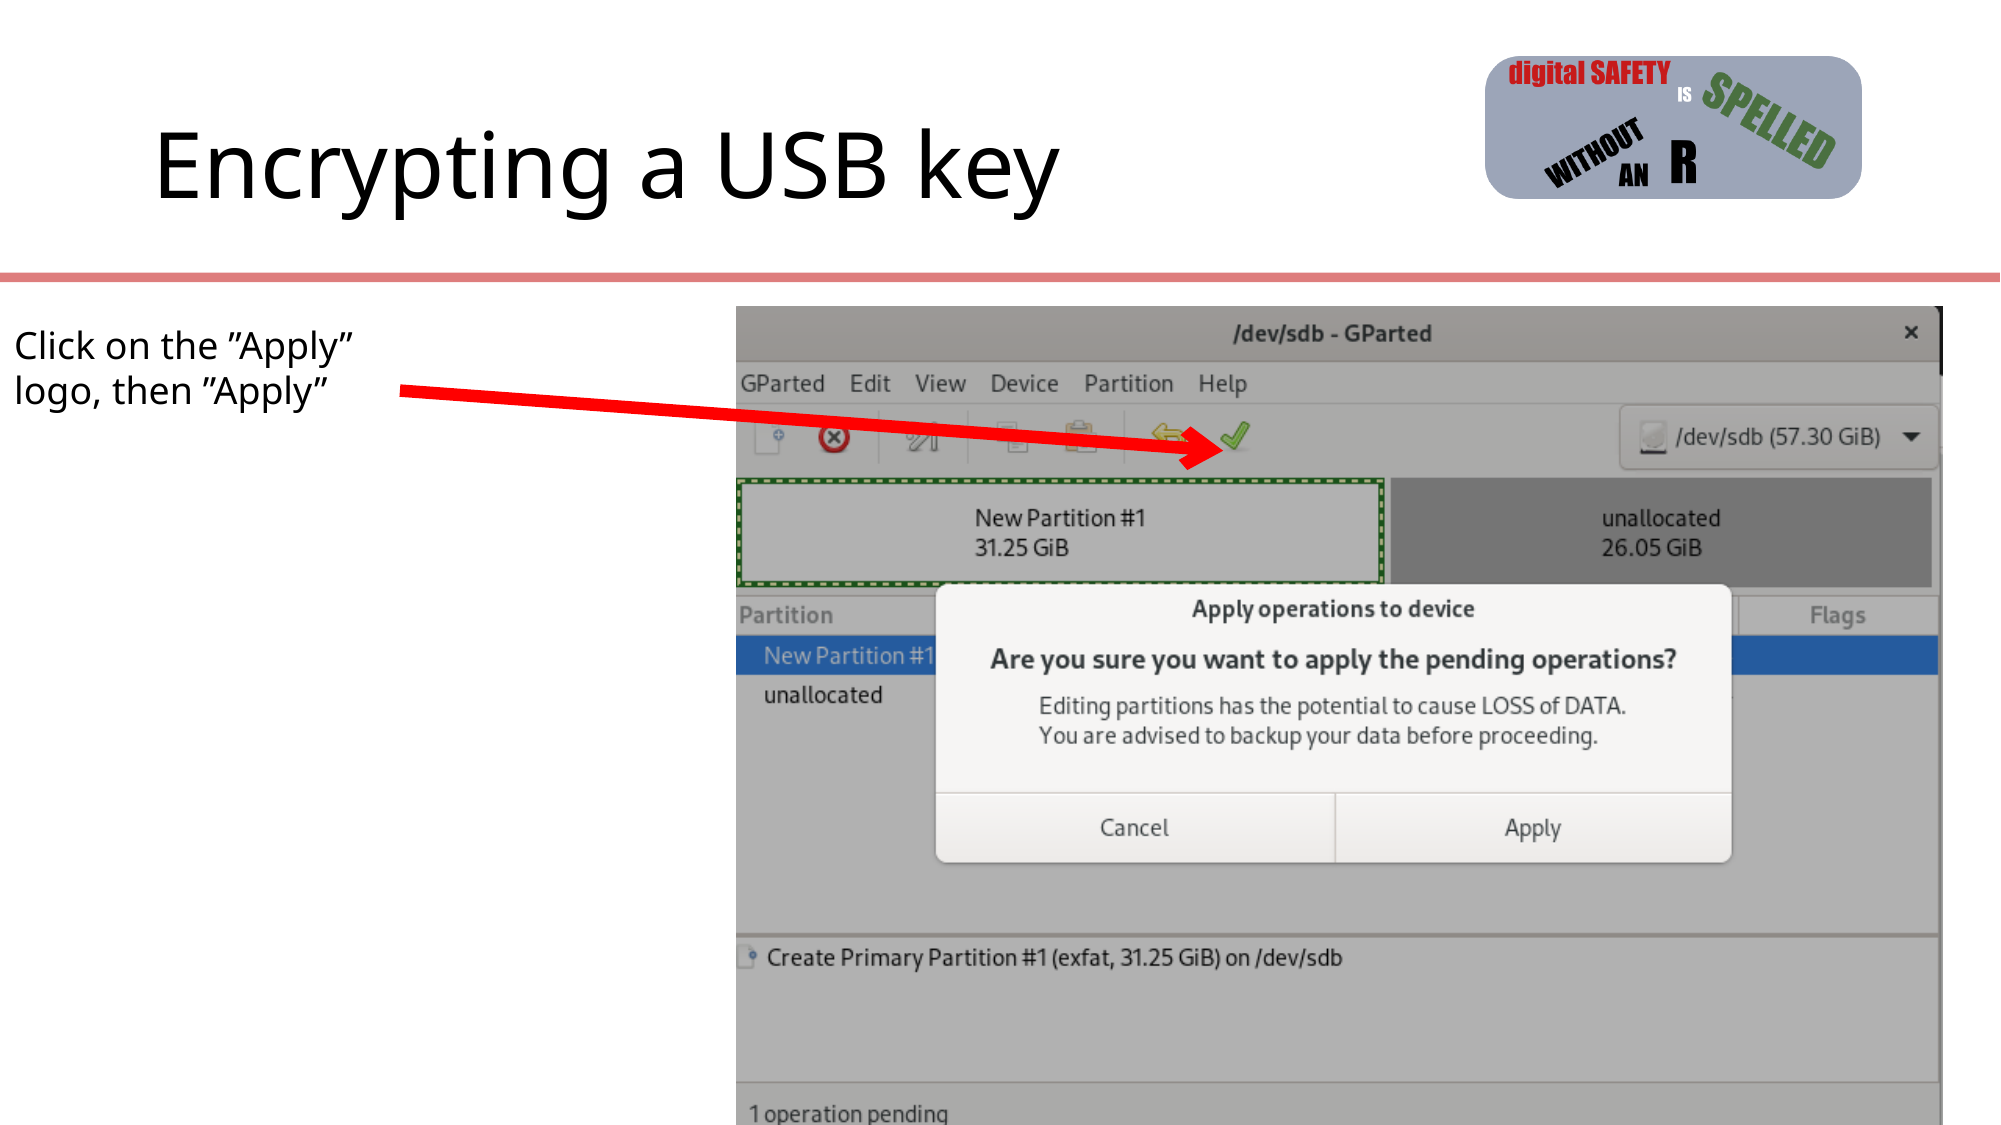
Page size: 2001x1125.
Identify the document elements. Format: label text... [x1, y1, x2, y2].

picture [736, 306, 1943, 1125]
text_box Click on the ”Apply” logo, then ”Apply” [0, 314, 397, 420]
title Encrypting a USB key [137, 59, 1863, 278]
